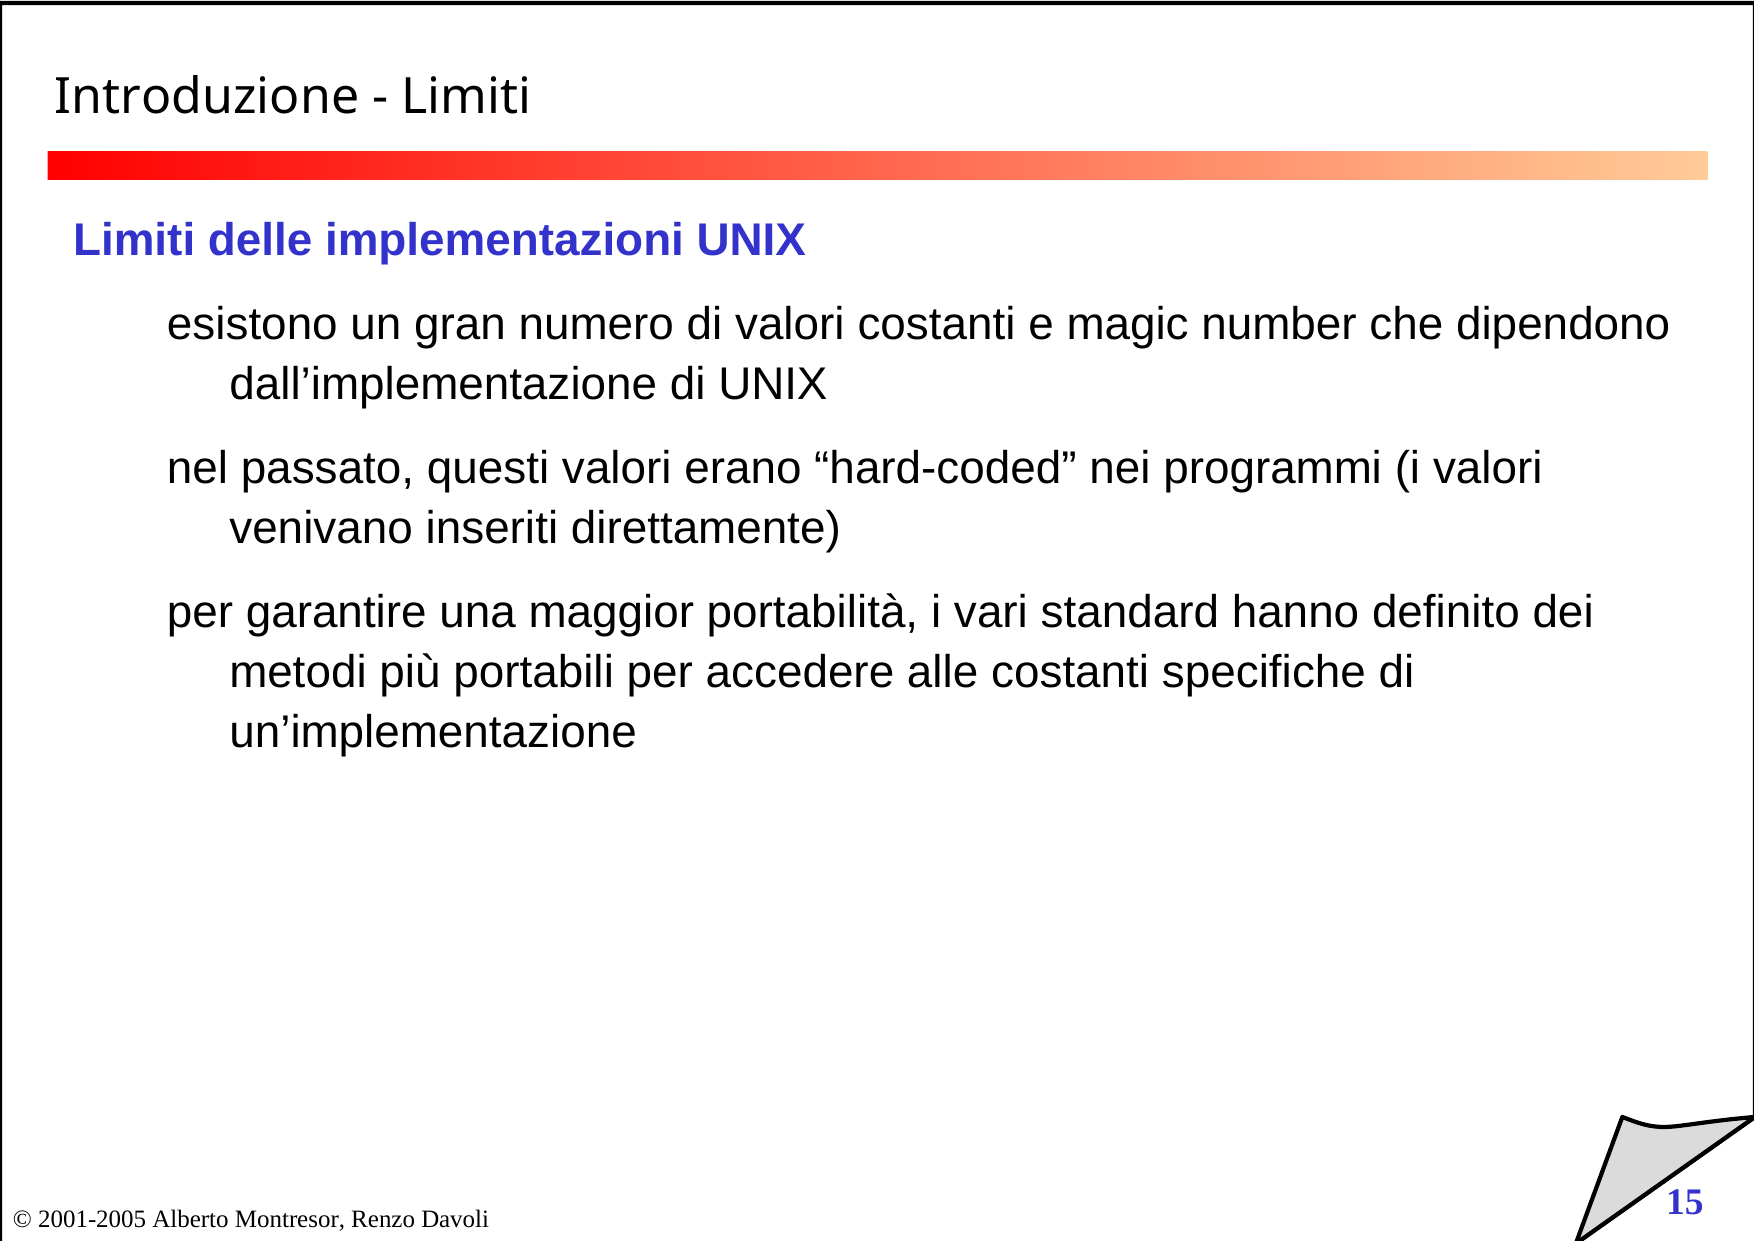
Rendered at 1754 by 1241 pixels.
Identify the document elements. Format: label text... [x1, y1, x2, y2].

list Limiti delle implementazioni UNIX esistono un gran numero di valori costanti e magic number che dipendono dall’implementazione di UNIX nel passato, questi valori erano “hard-coded” nei programmi (i valori venivano inseriti direttamente) per garantire una maggior portabilità, i vari standard hanno definito dei metodi più portabili per accedere alle costanti specifiche di un’implementazione [58, 206, 1696, 829]
title Introduzione - Limiti [40, 49, 1714, 144]
